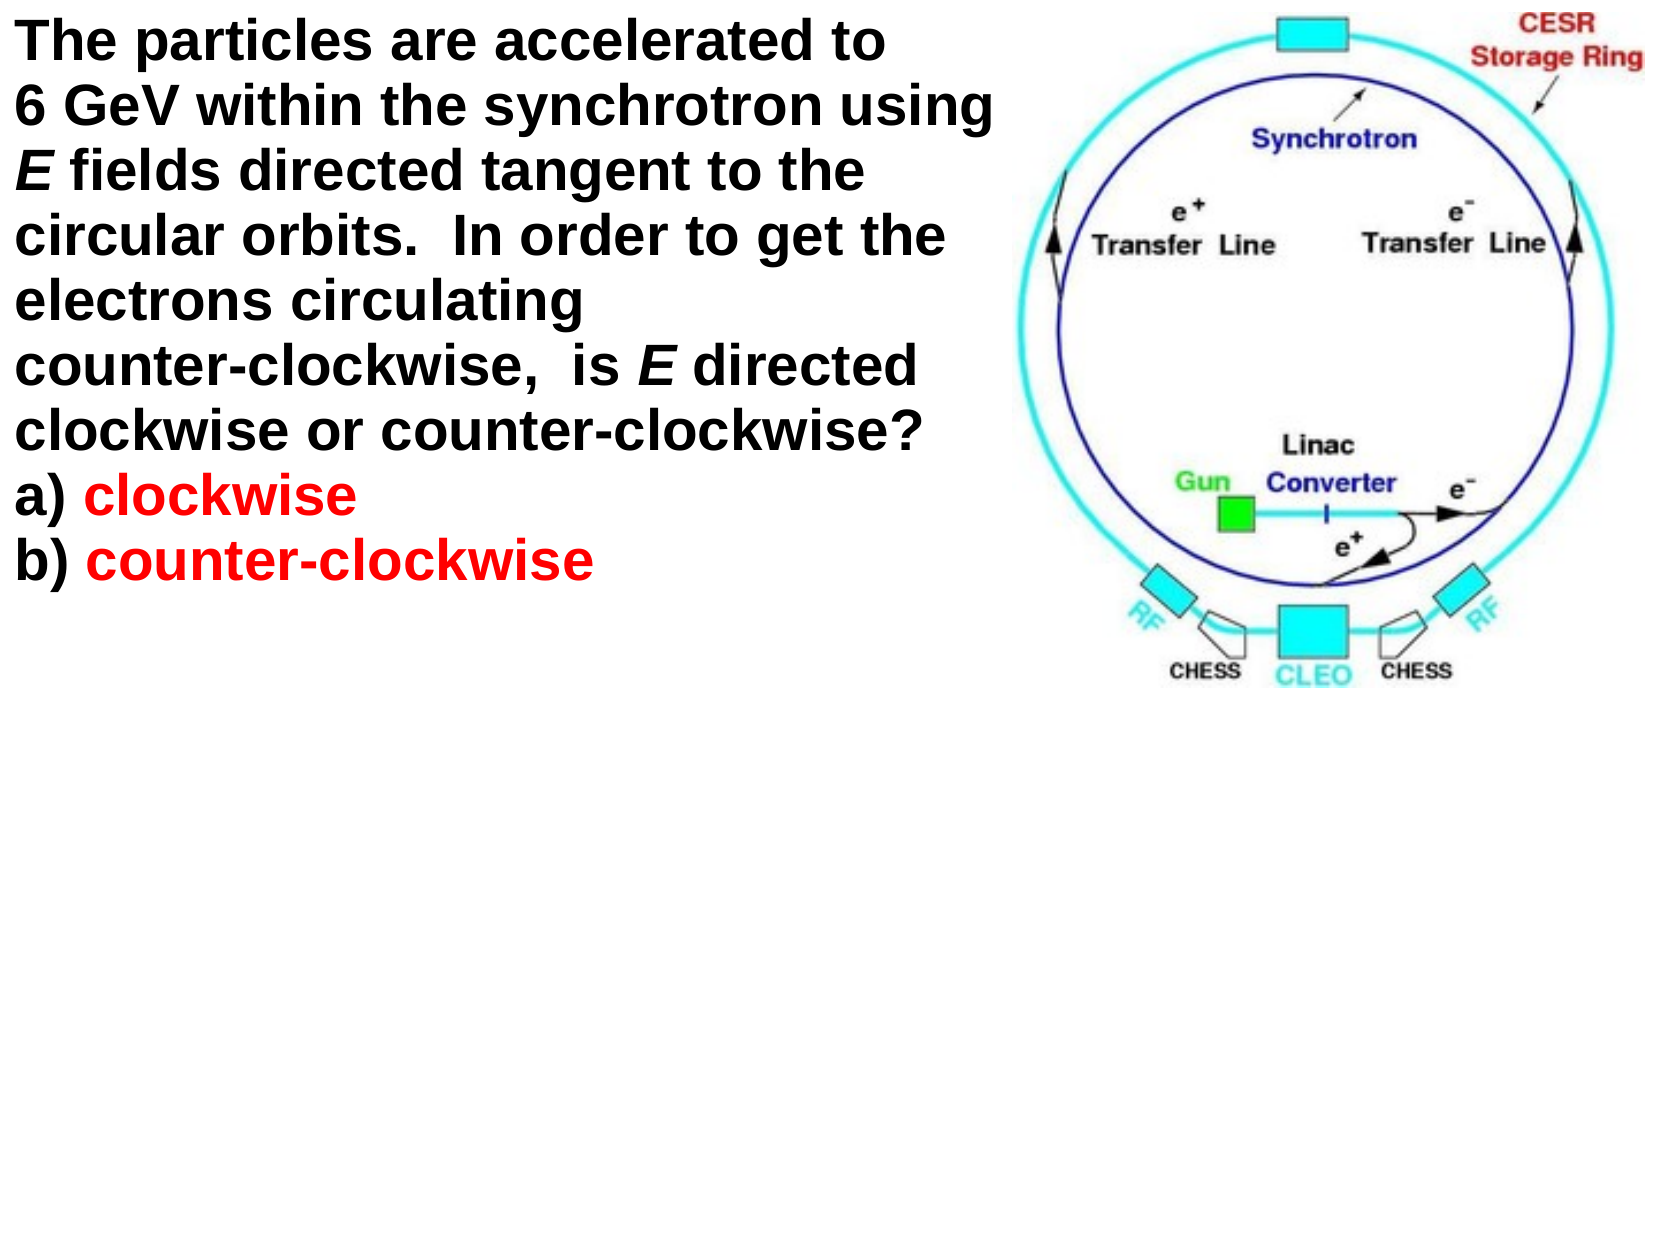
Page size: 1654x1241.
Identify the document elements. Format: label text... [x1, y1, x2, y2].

text_box The particles are accelerated to 6 GeV within the synchrotron using E fields directed tangent to the circular orbits. In order to get the electrons circulating counter-clockwise, is E directed clockwise or counter-clockwise? a) clockwise b) counter-clockwise [0, 0, 1011, 601]
picture [1012, 12, 1645, 688]
